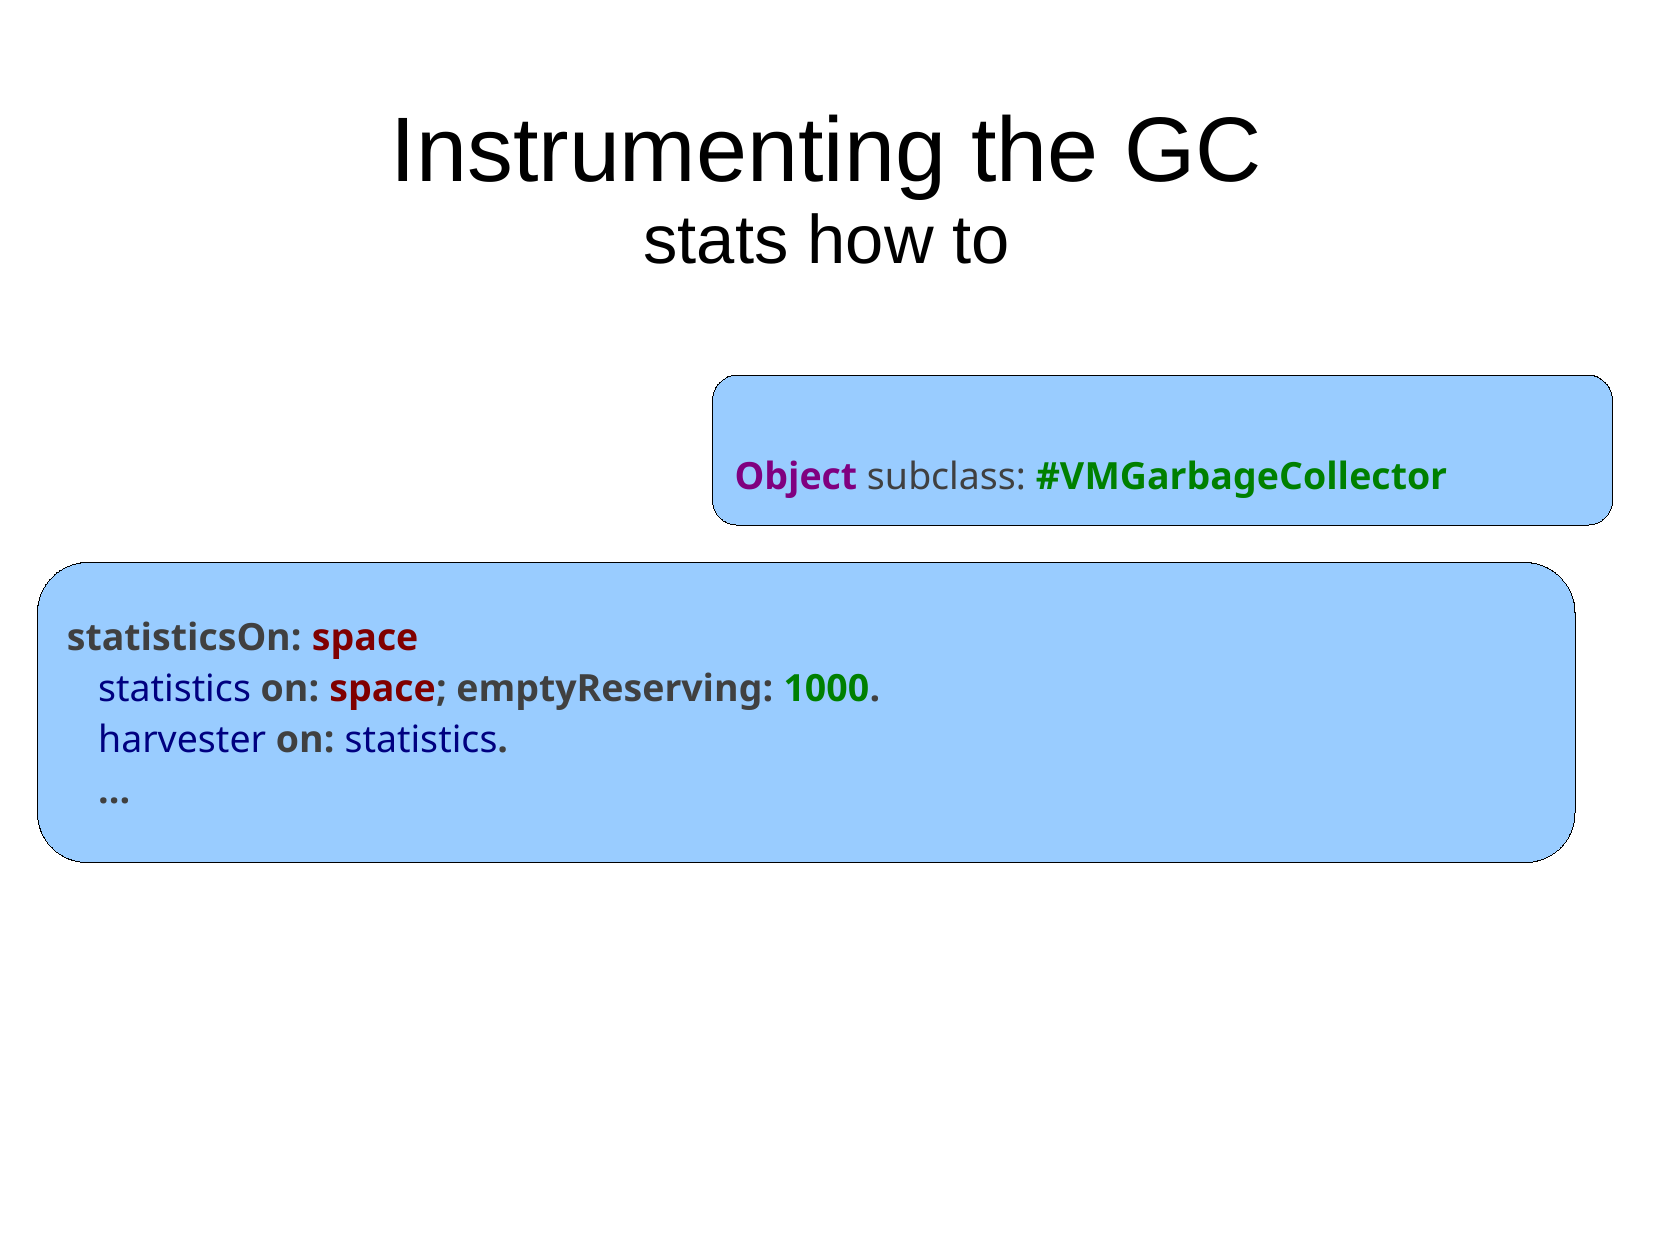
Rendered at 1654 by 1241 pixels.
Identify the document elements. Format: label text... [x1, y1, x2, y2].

text_box statisticsOn: space statistics on: space; emptyReserving: 1000. harvester on: statistics. ... [37, 562, 1576, 863]
text_box Object subclass: #VMGarbageCollector [712, 375, 1613, 526]
text_box Instrumenting the GC stats how to [143, 91, 1511, 286]
